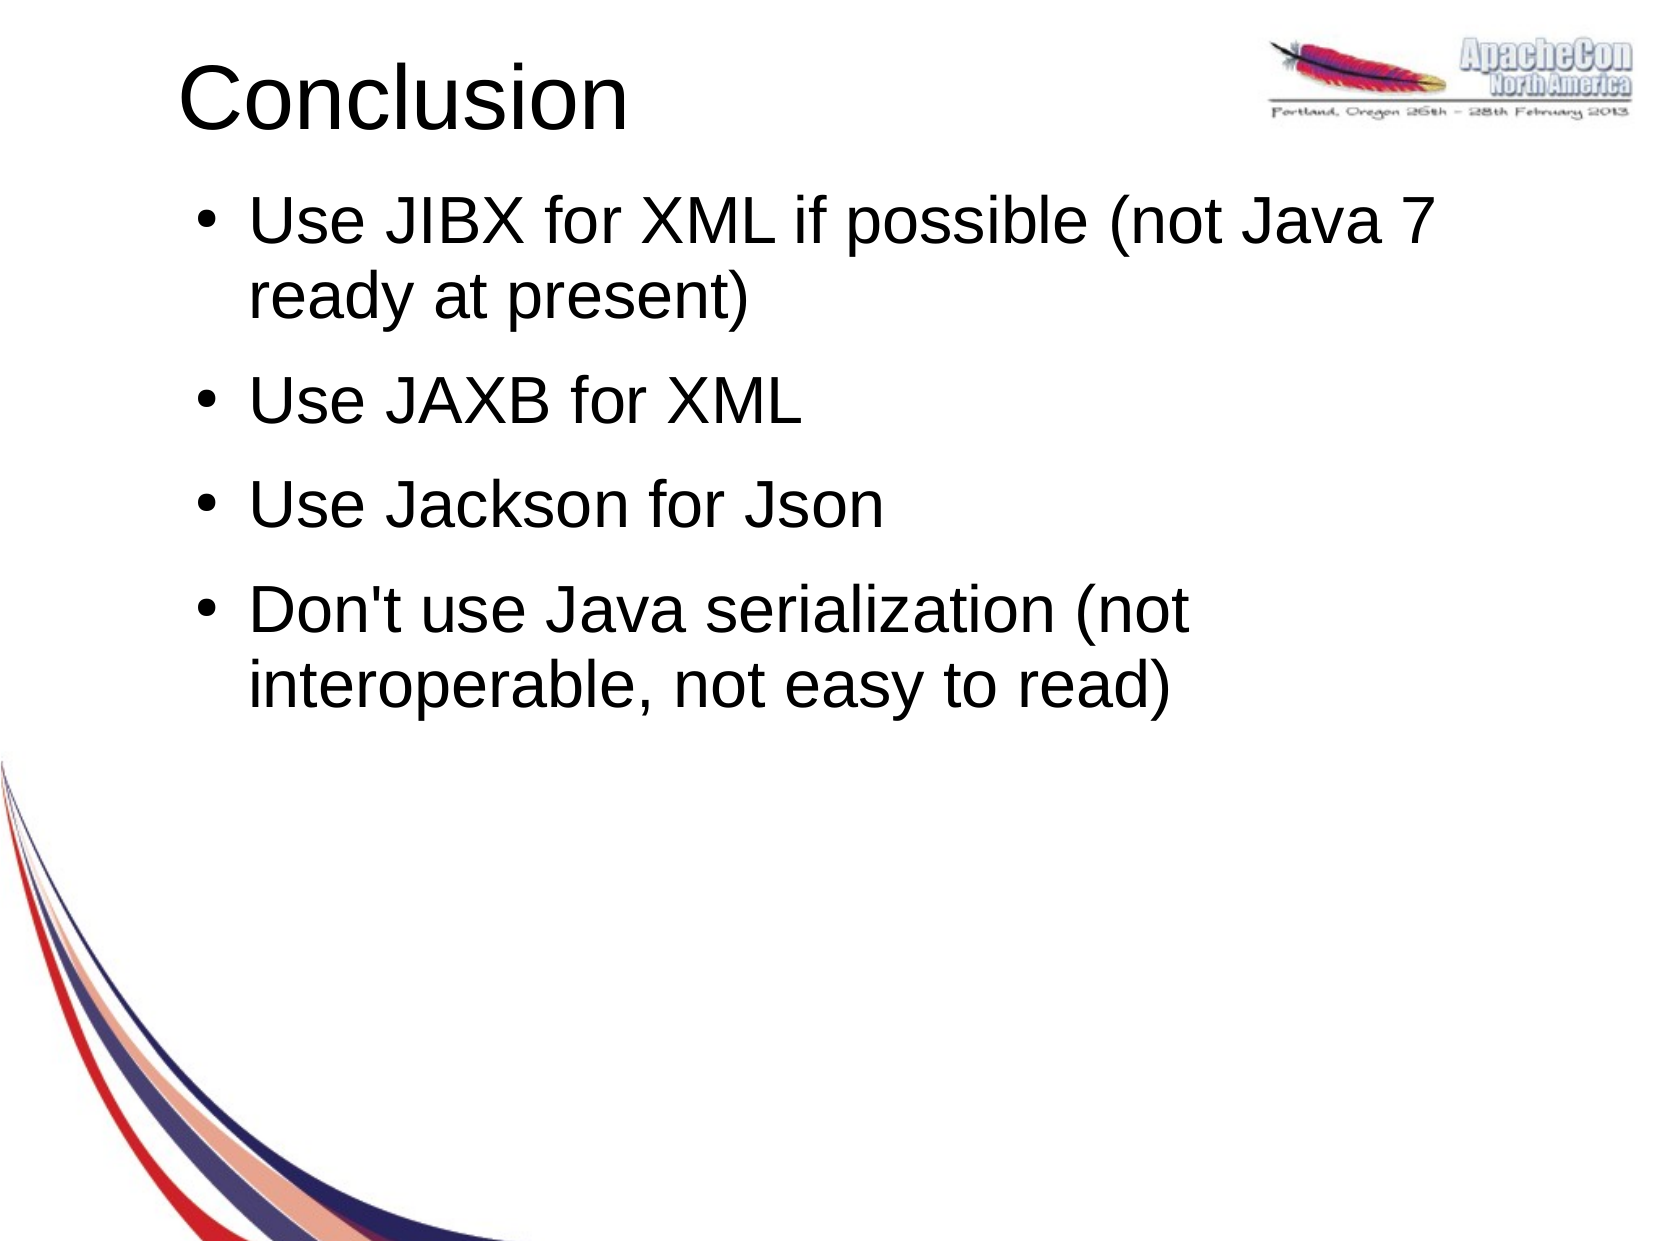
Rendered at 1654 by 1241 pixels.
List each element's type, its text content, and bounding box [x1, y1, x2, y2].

title Conclusion [177, 41, 1536, 154]
list Use JIBX for XML if possible (not Java 7 ready at present) Use JAXB for XML Use Jackson for Json Don't use Java serialization (not interoperable, not easy to read) [177, 183, 1536, 1002]
picture [0, 0, 1654, 1241]
